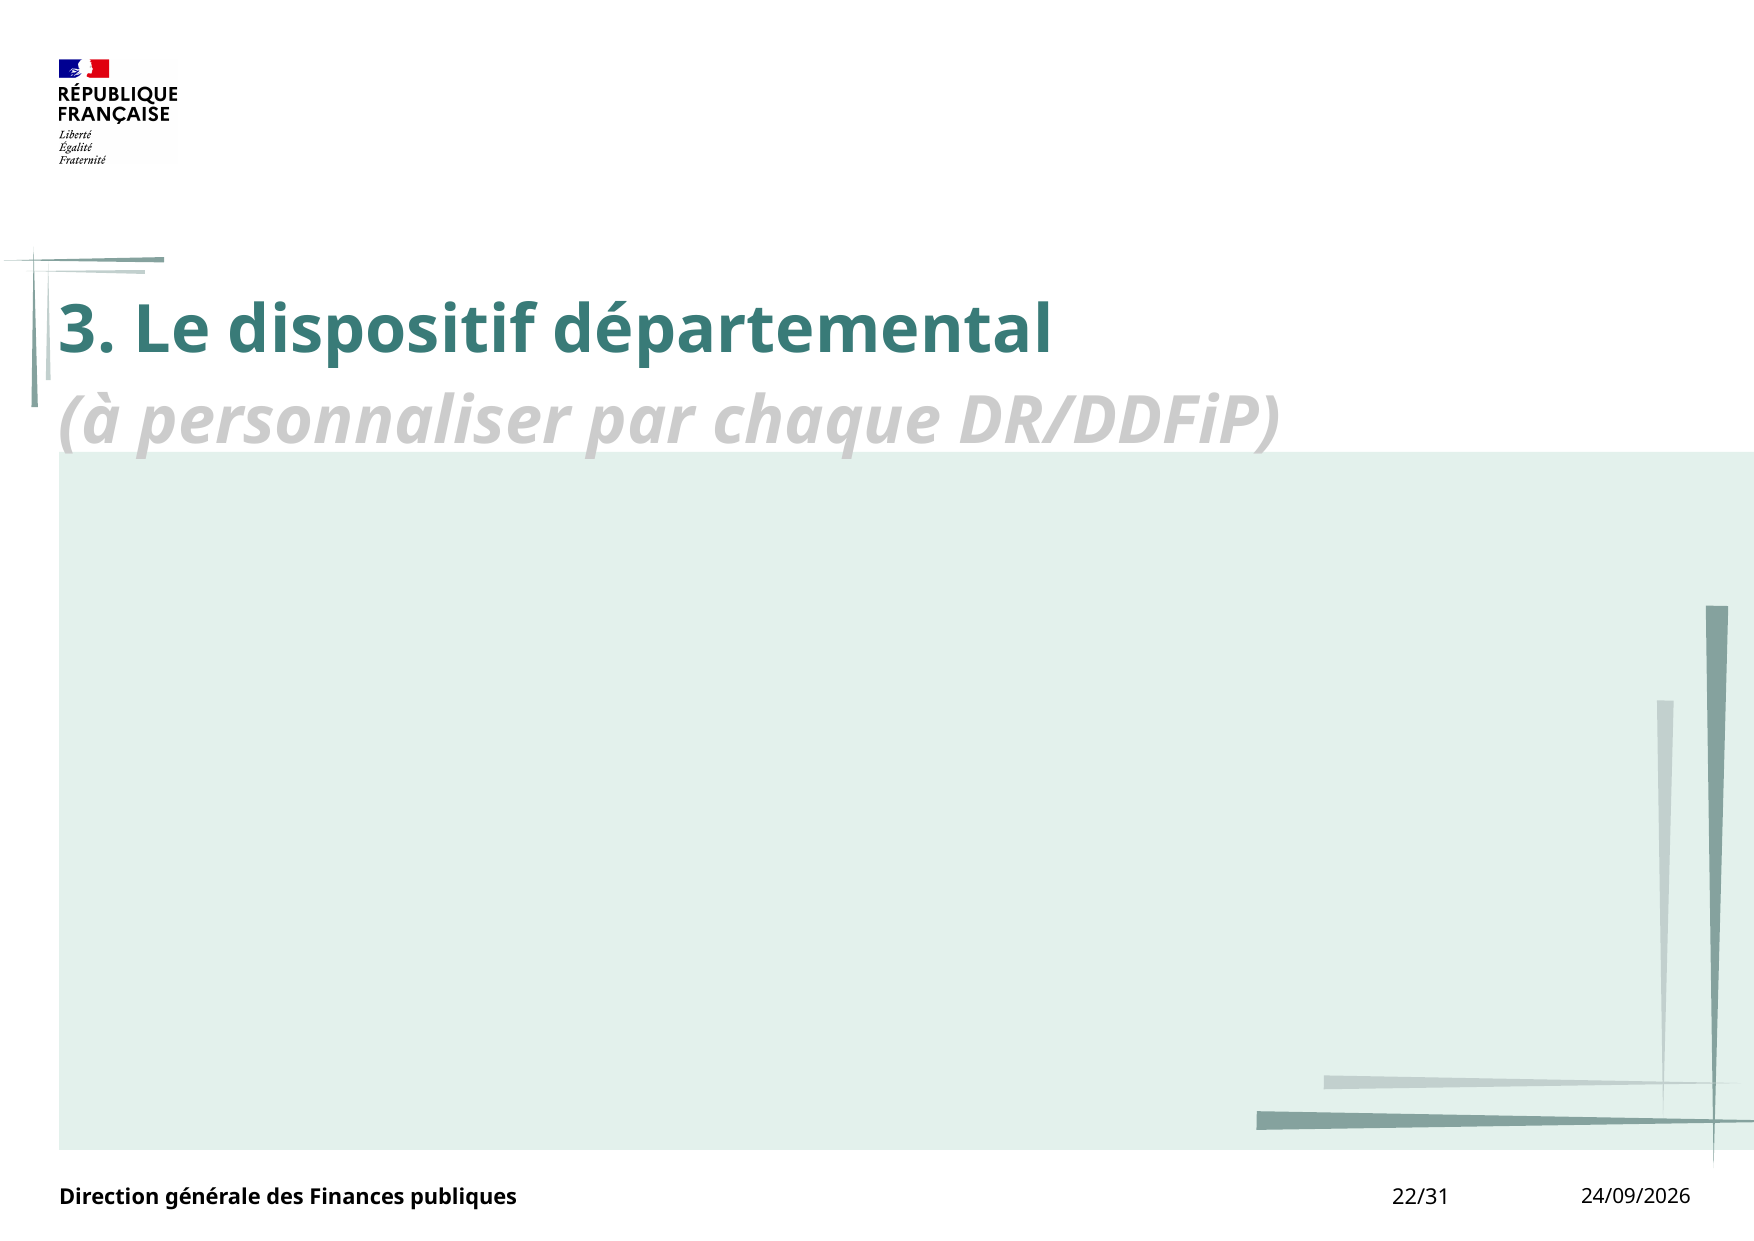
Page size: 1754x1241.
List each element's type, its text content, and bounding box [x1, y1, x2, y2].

text_box 3. Le dispositif départemental (à personnaliser par chaque DR/DDFiP) [59, 281, 1657, 688]
picture [59, 59, 178, 164]
